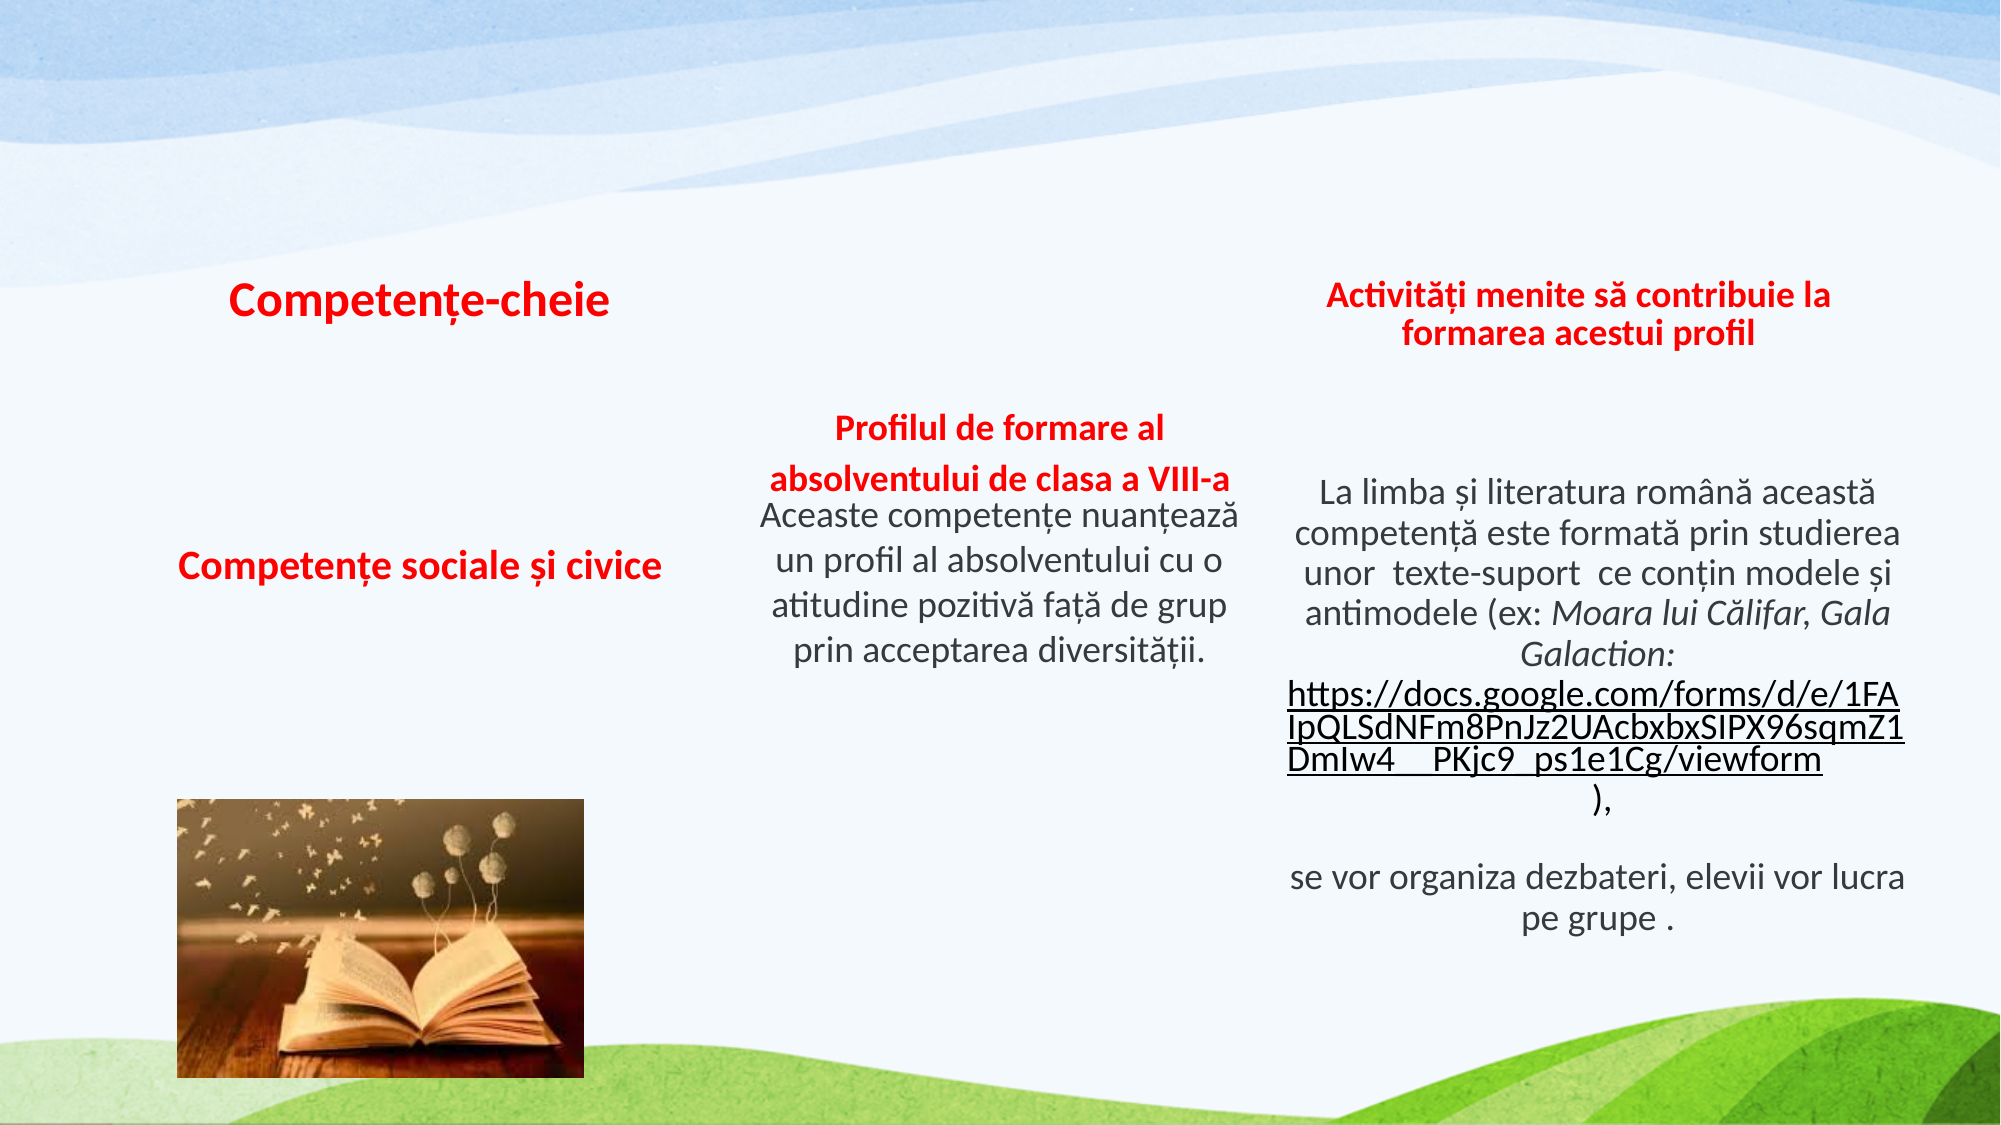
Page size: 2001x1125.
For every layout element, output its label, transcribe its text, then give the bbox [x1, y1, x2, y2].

list Activități menite să contribuie la formarea acestui profil [1307, 269, 1851, 433]
picture [0, 0, 2001, 1125]
list Competențe sociale și civice [149, 530, 692, 950]
list Competențe-cheie [149, 193, 692, 423]
list Aceaste competențe nuanțează un profil al absolventului cu o atitudine pozitivă față de grup prin acceptarea diversității. [728, 482, 1271, 951]
list La limba și literatura română această competență este formată prin studierea unor texte-suport ce conțin modele și antimodele (ex: Moara lui Călifar, Gala Galaction:https://docs.google.com/forms/d/e/1FAIpQLSdNFm8PnJz2UAcbxbxSIPX96sqmZ1DmIw4__PKjc9_ps1e1Cg/viewform ), se vor organiza dezbateri, elevii vor lucra pe grupe . [1272, 464, 1924, 951]
list Profilul de formare al absolventului de clasa a VIII-a [730, 388, 1271, 482]
